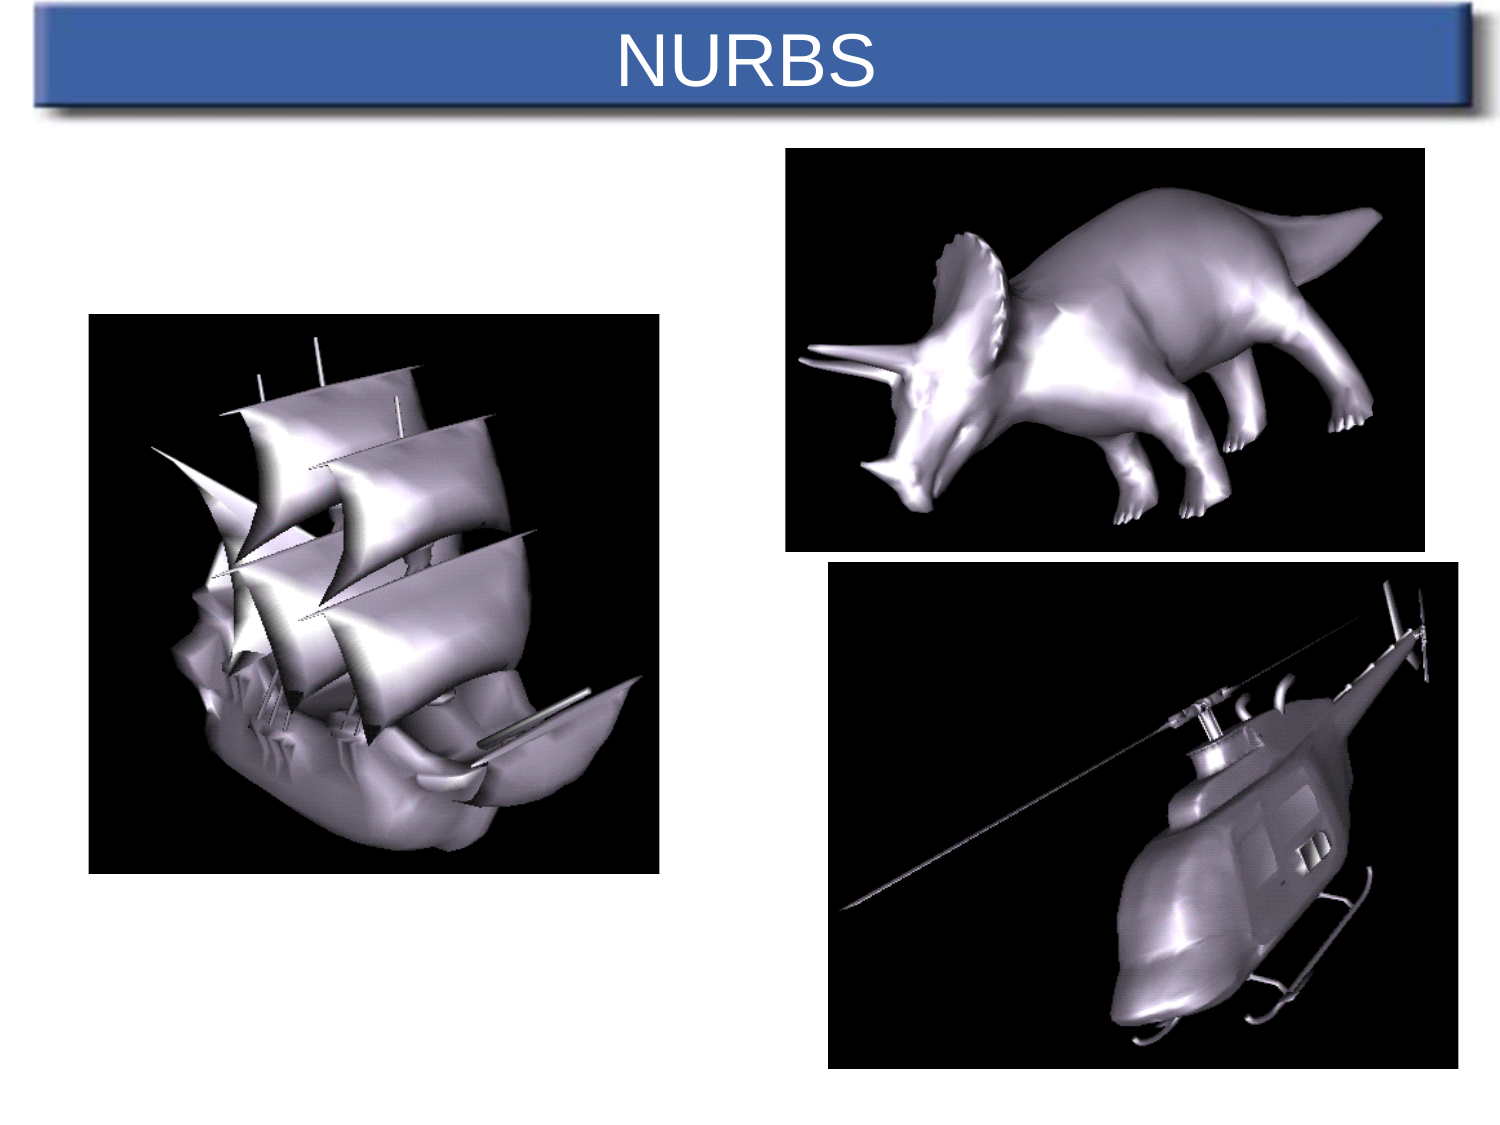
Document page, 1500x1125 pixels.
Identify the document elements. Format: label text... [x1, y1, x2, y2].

picture [32, 0, 1500, 127]
picture [785, 148, 1425, 552]
picture [88, 314, 660, 874]
title NURBS [0, 0, 1493, 114]
picture [828, 562, 1459, 1069]
